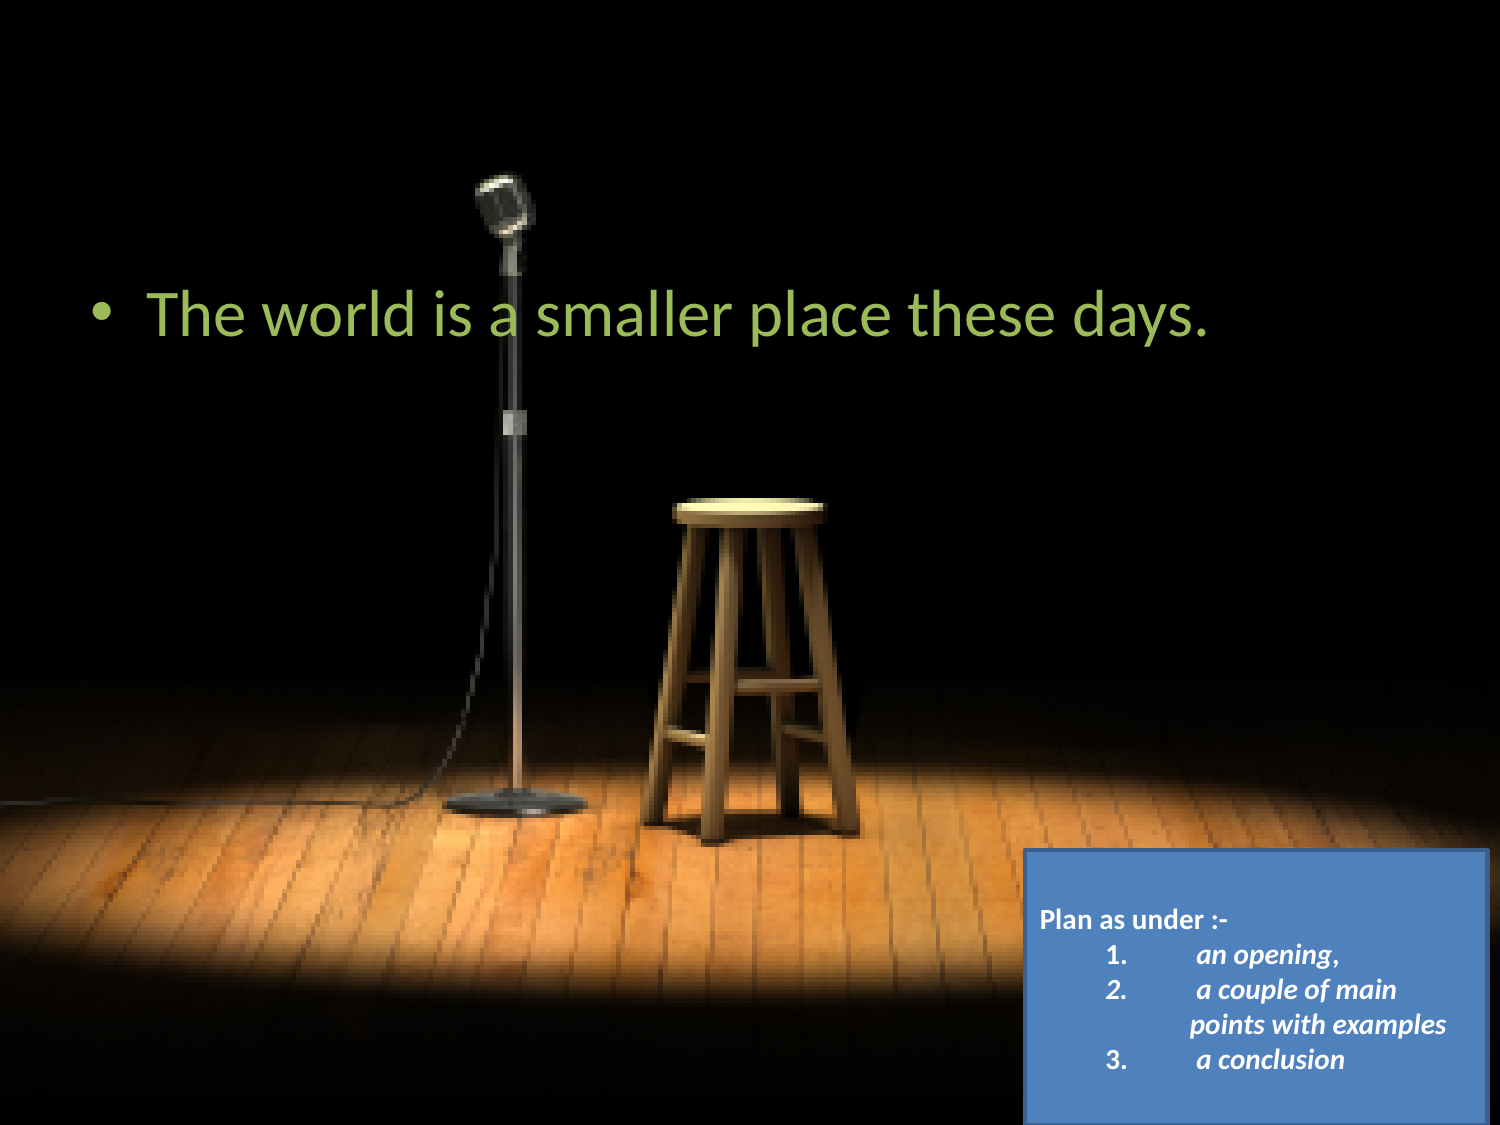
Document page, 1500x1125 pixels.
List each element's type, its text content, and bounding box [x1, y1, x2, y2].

text_box Plan as under :- an opening, a couple of main points with examples a conclusion [1024, 849, 1488, 1125]
list The world is a smaller place these days. [75, 262, 1425, 1005]
picture [0, 0, 1500, 1125]
title 10 [75, 45, 1425, 233]
